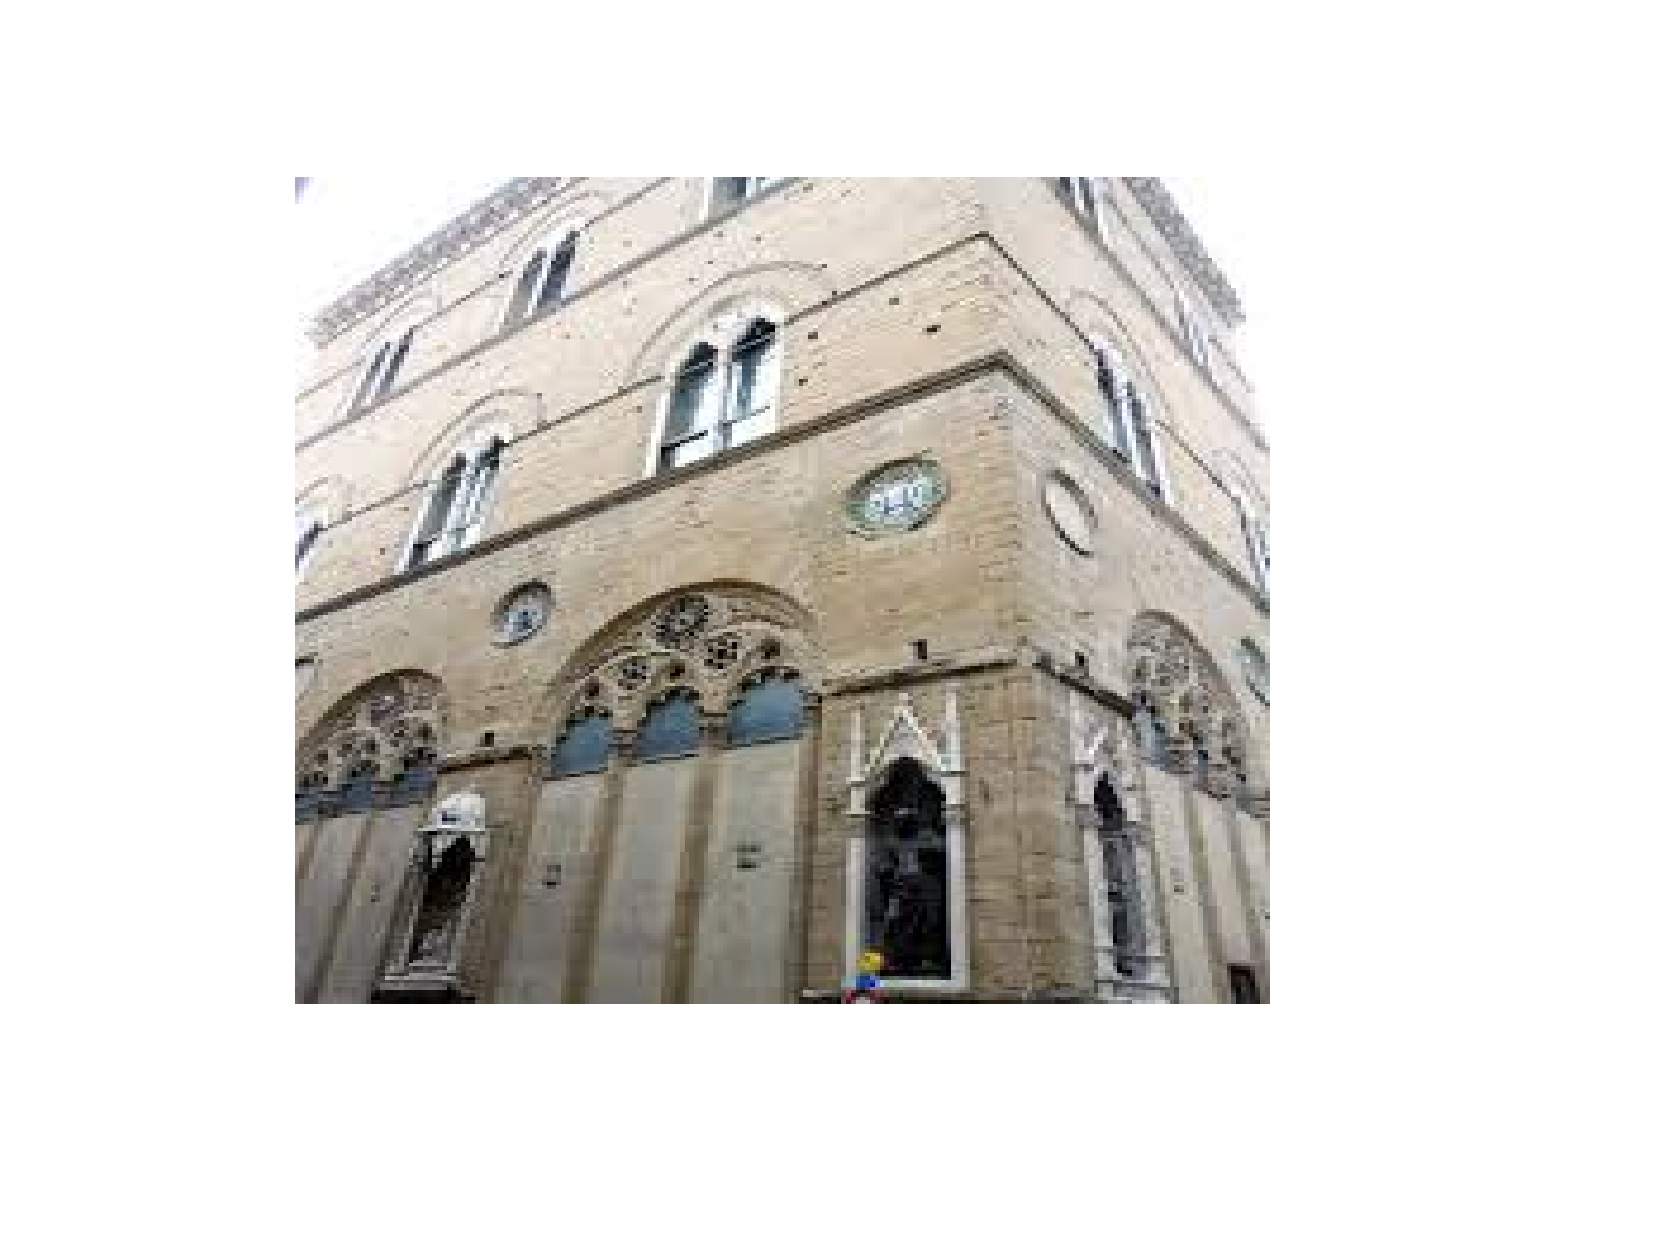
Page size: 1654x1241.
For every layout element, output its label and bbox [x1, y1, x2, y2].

picture [295, 177, 1270, 1004]
